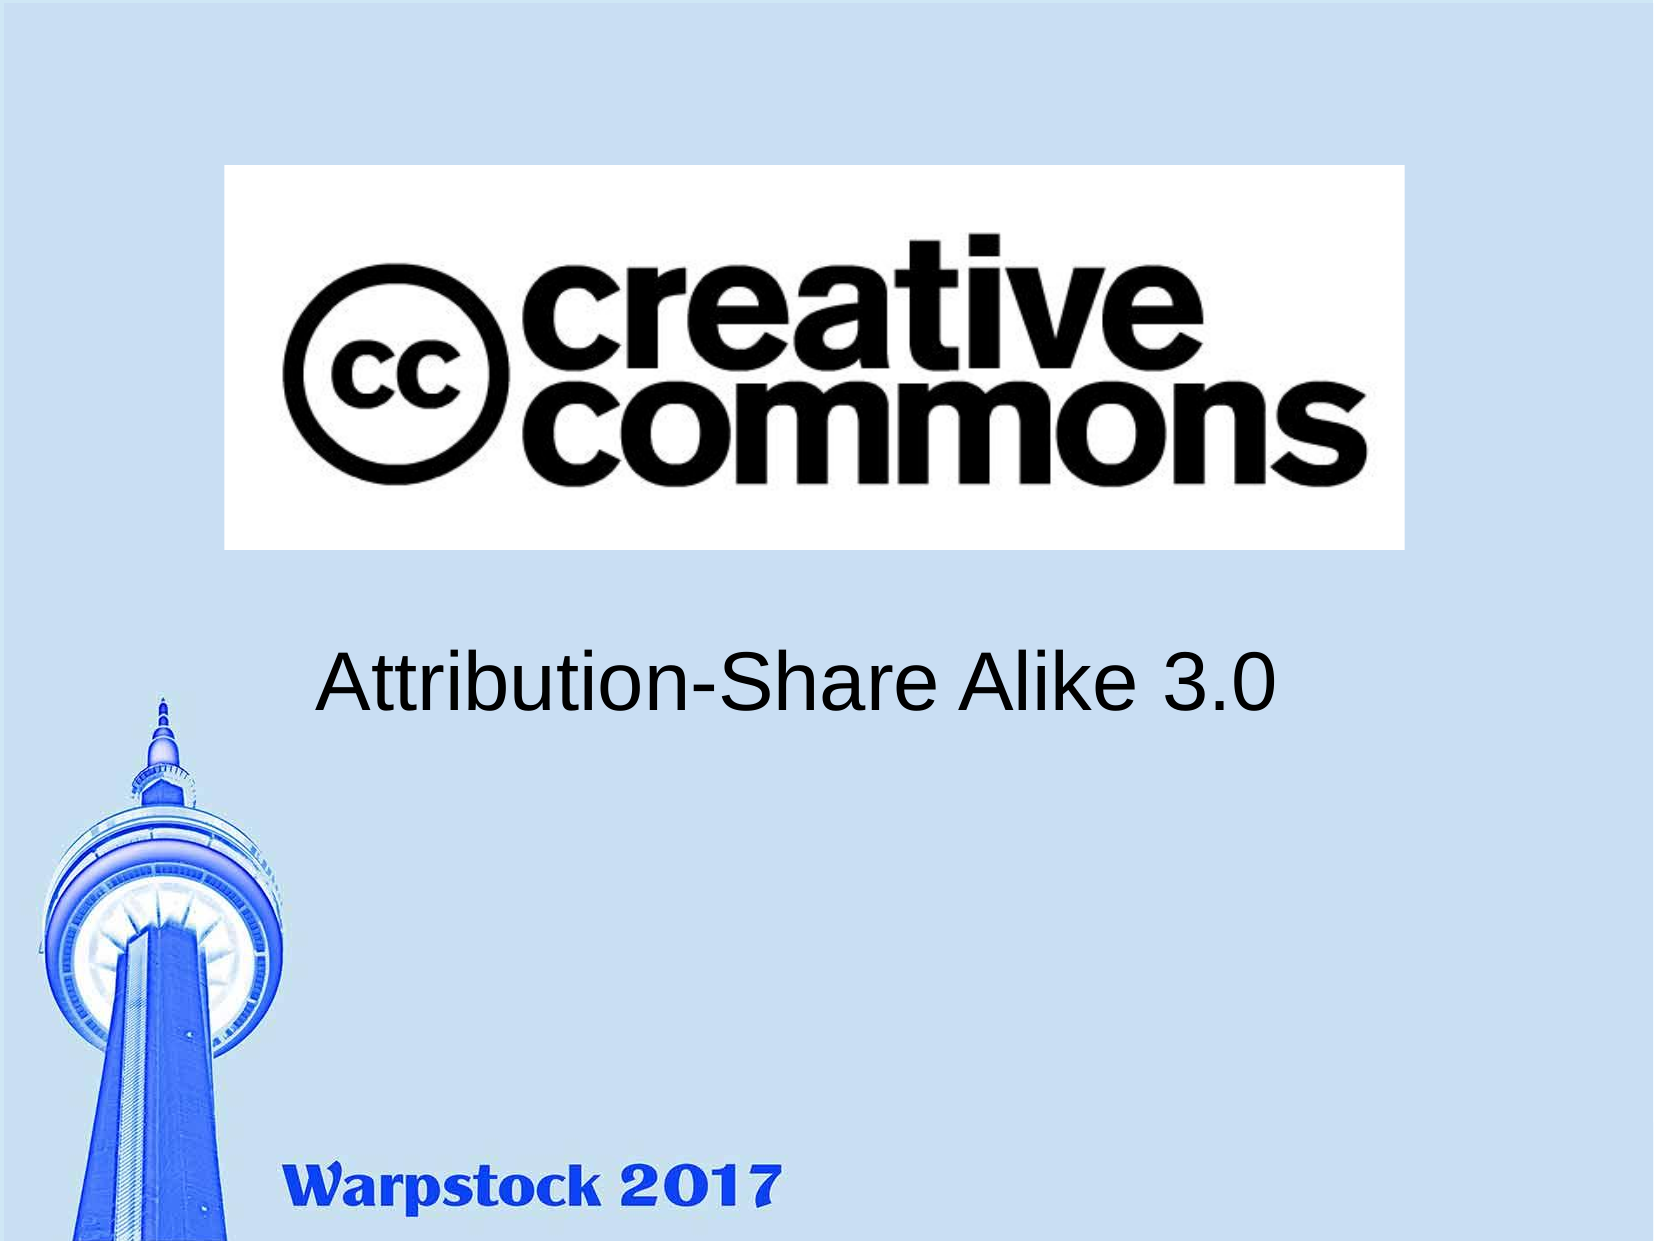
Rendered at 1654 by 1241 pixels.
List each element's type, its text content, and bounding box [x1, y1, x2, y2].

picture [4, 3, 1654, 1241]
text_box Attribution-Share Alike 3.0 [301, 620, 1335, 830]
